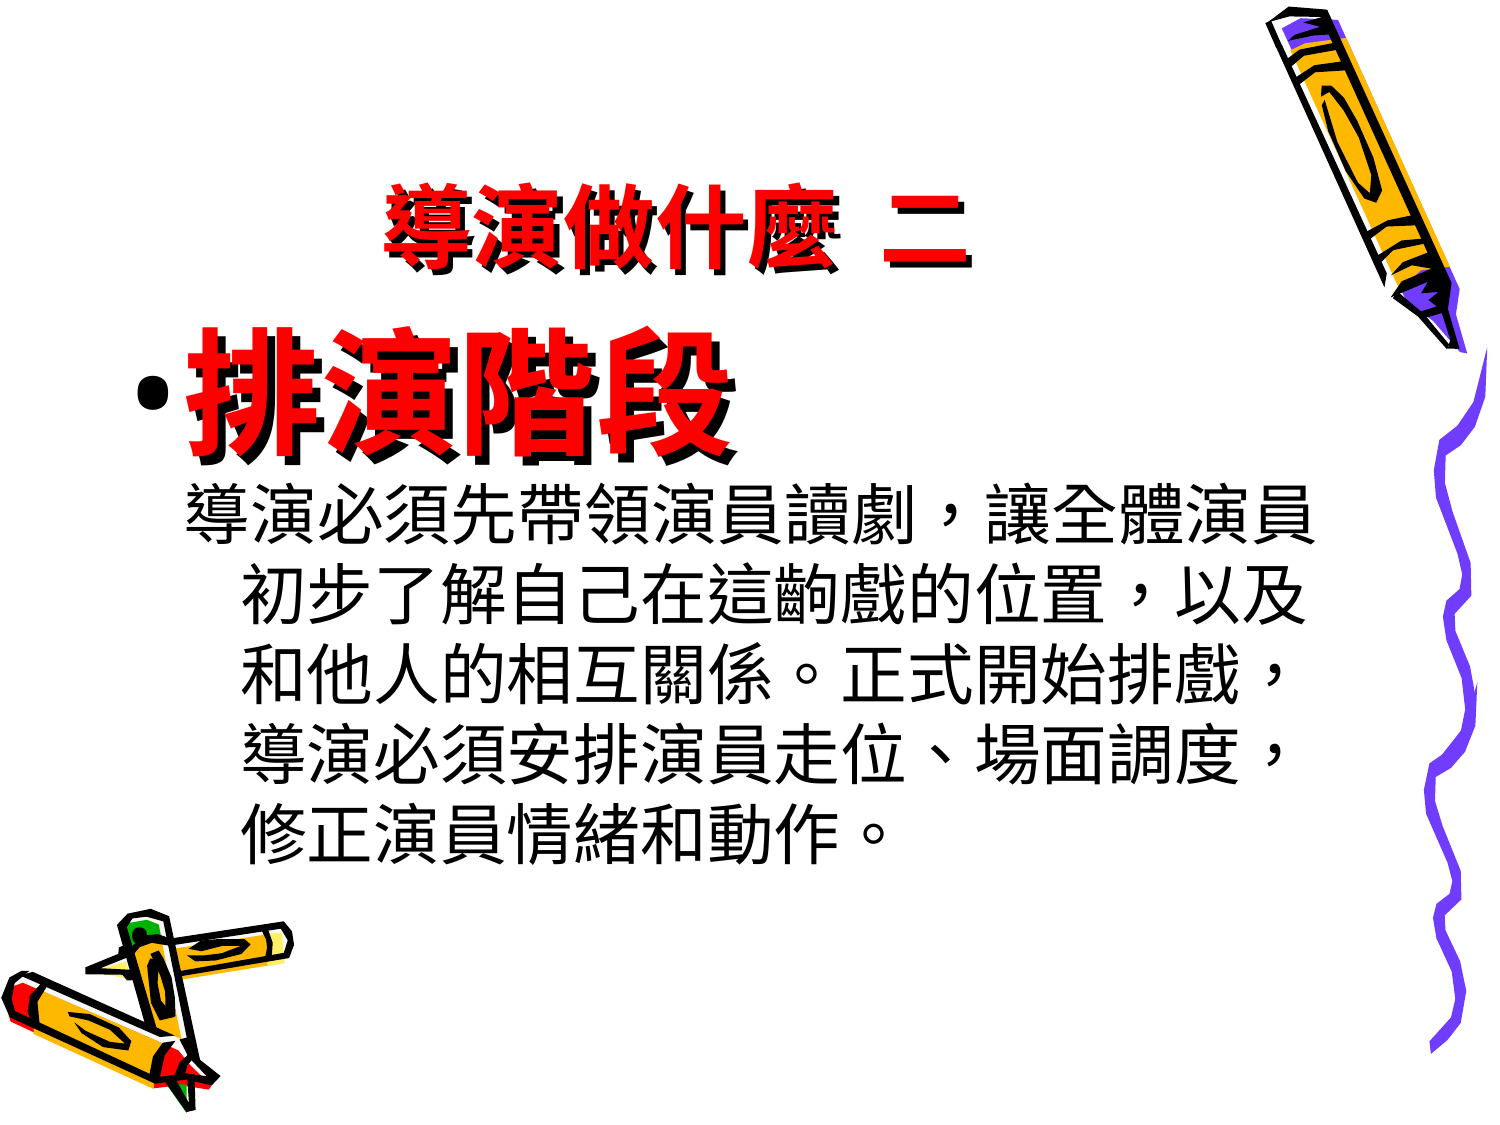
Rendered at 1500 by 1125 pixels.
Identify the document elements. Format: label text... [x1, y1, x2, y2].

title 導演做什麼 二 [112, 24, 1240, 288]
list 排演階段 導演必須先帶領演員讀劇，讓全體演員初步了解自己在這齣戲的位置，以及和他人的相互關係。正式開始排戲，導演必須安排演員走位、場面調度，修正演員情緒和動作。 [112, 299, 1375, 901]
